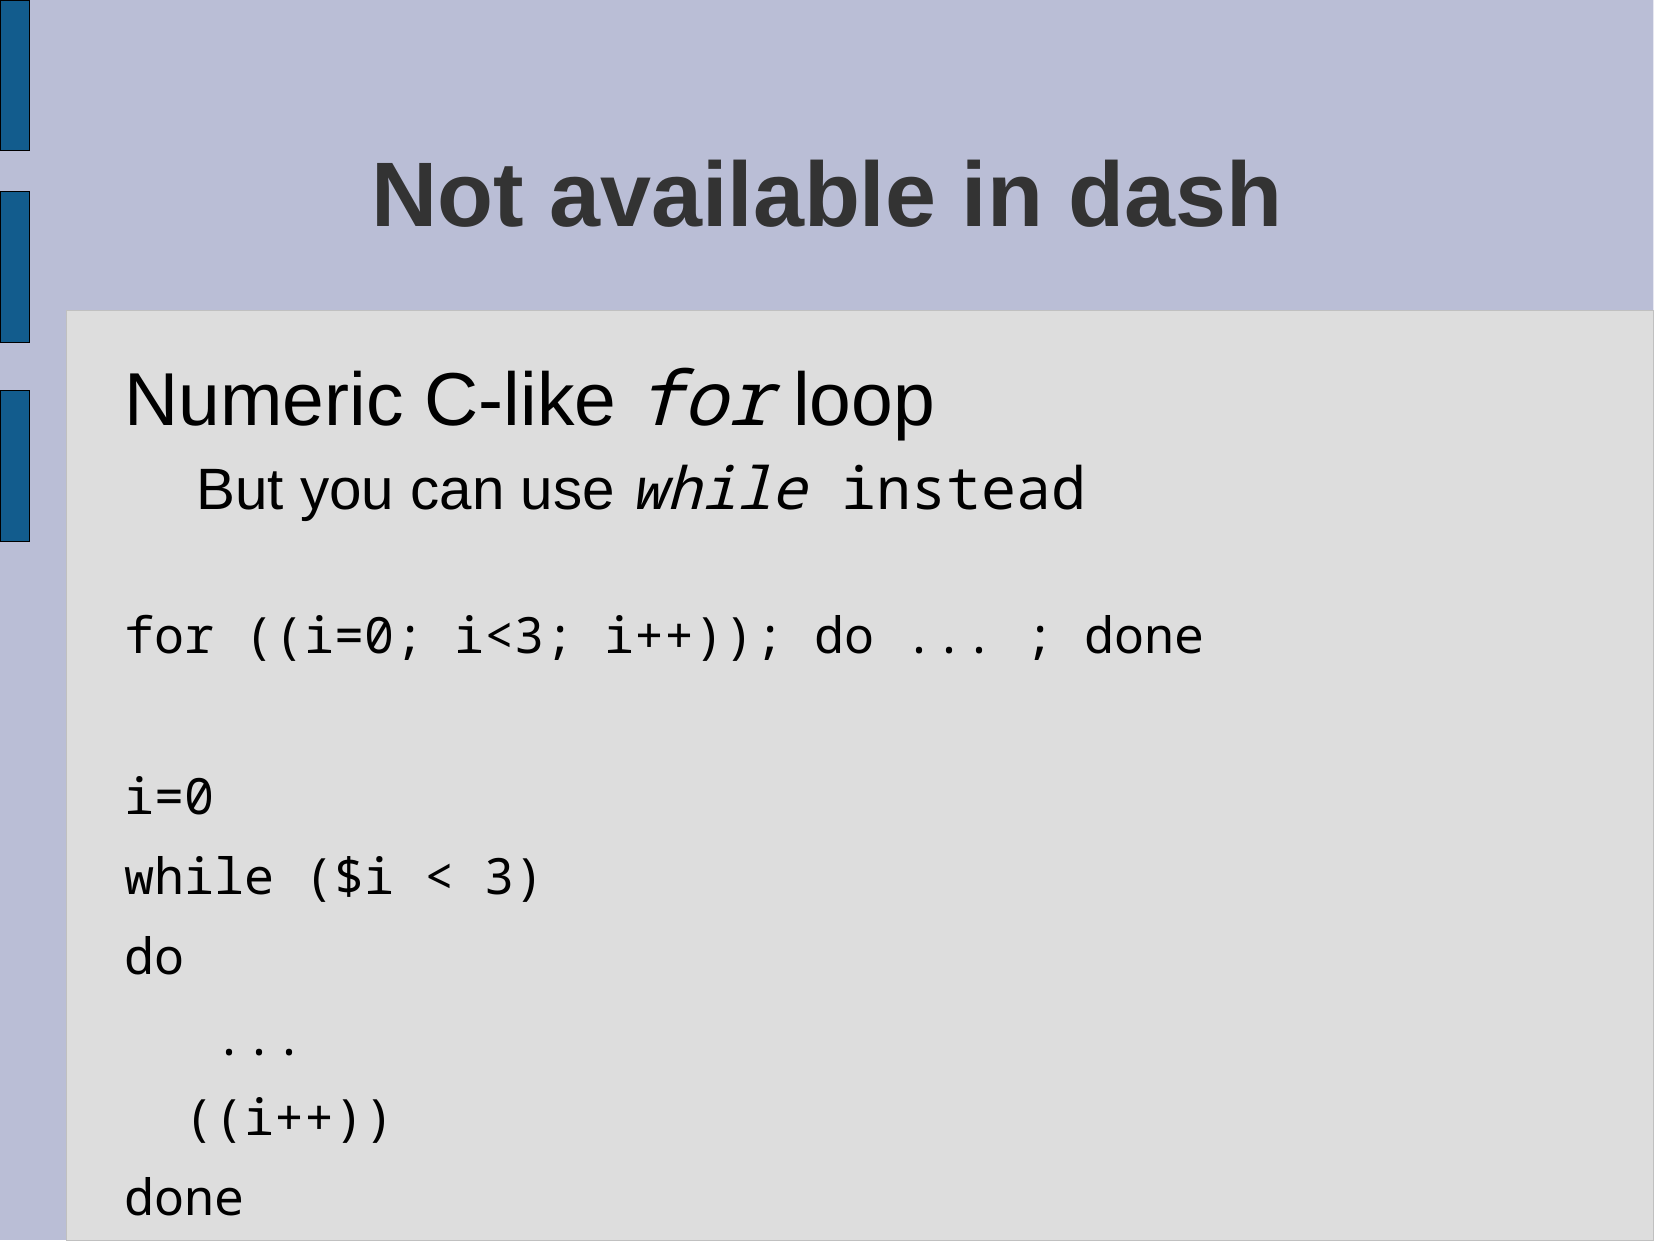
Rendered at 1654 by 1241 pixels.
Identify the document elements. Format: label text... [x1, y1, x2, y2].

list Numeric C-like for loop But you can use while instead for ((i=0; i<3; i++)); do ... ; done i=0 while ($i < 3) do ... ((i++)) done [121, 344, 1534, 1200]
title Not available in dash [121, 98, 1534, 291]
